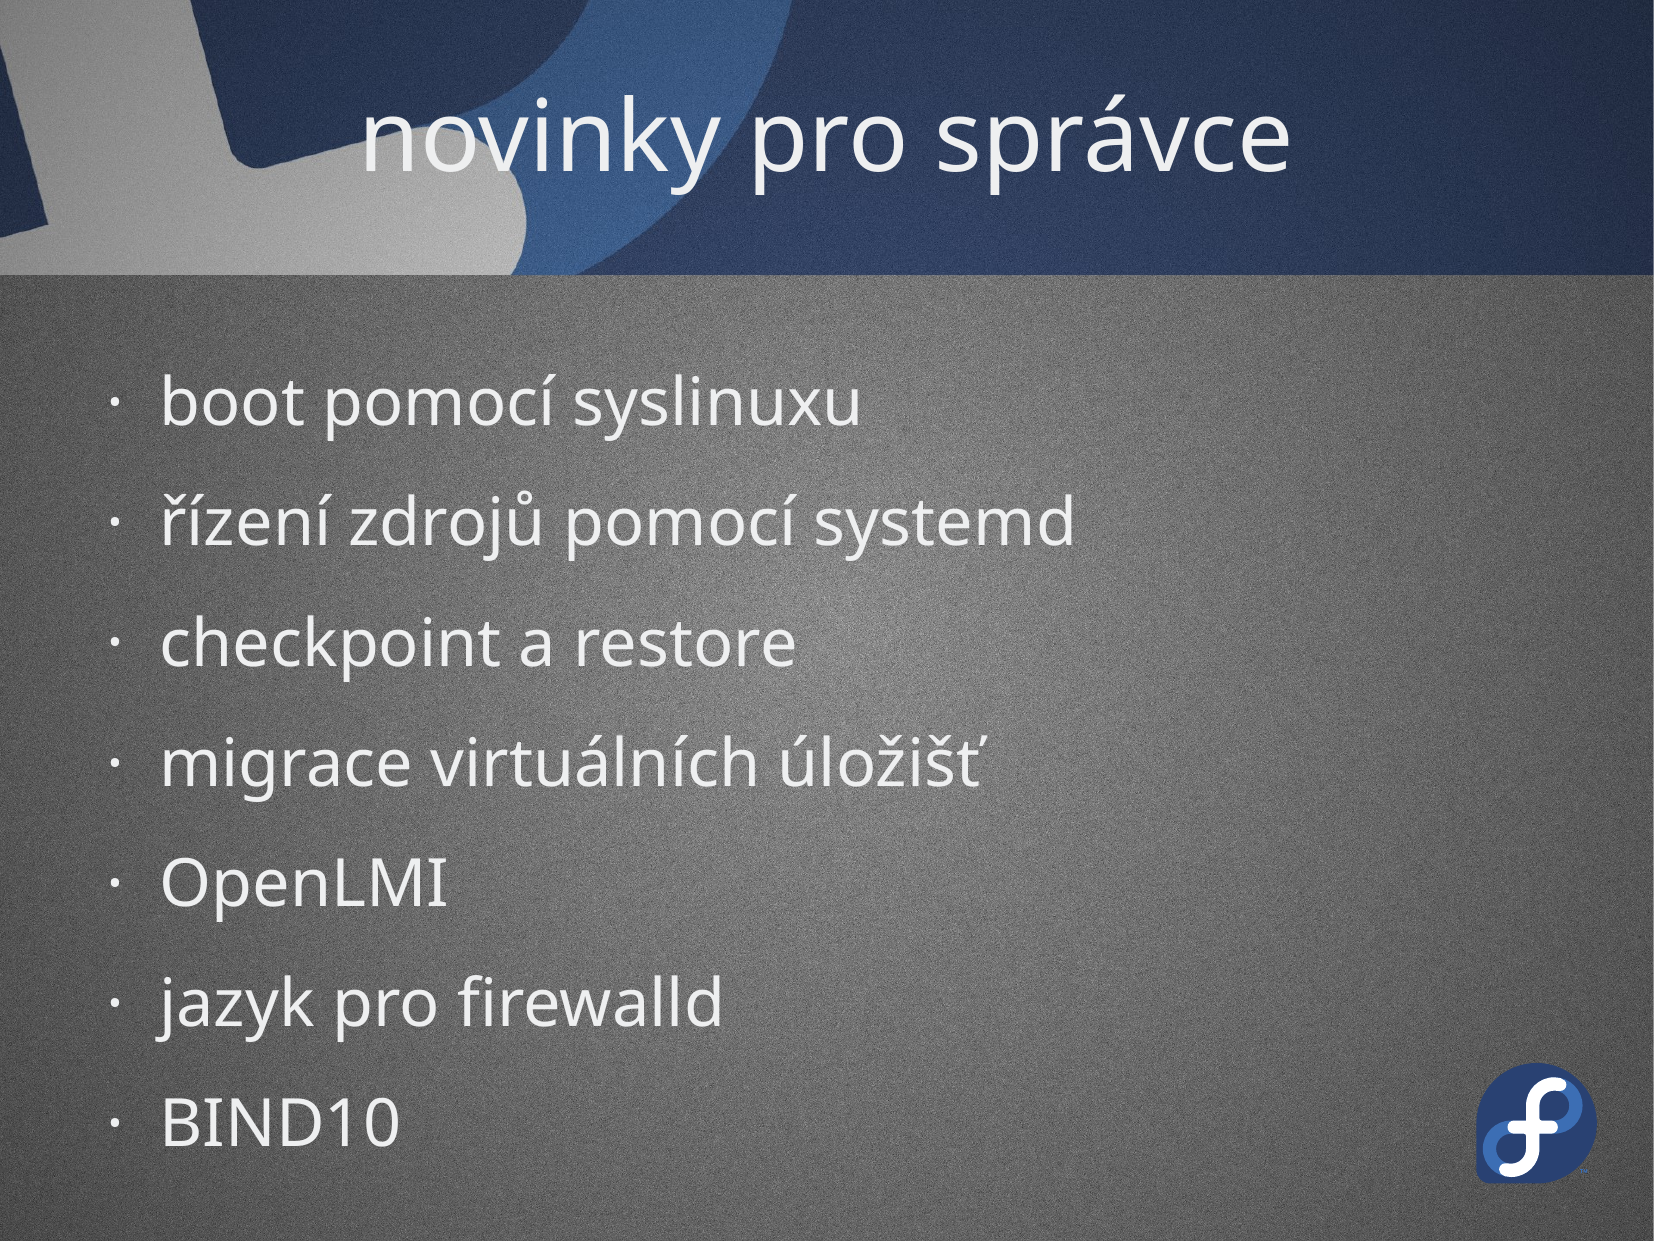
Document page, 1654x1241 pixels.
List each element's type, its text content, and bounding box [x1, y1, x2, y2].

title novinky pro správce [88, 29, 1565, 237]
picture [0, 0, 1654, 1241]
list boot pomocí syslinuxu řízení zdrojů pomocí systemd checkpoint a restore migrace virtuálních úložišť OpenLMI jazyk pro firewalld BIND10 [88, 354, 1565, 1074]
